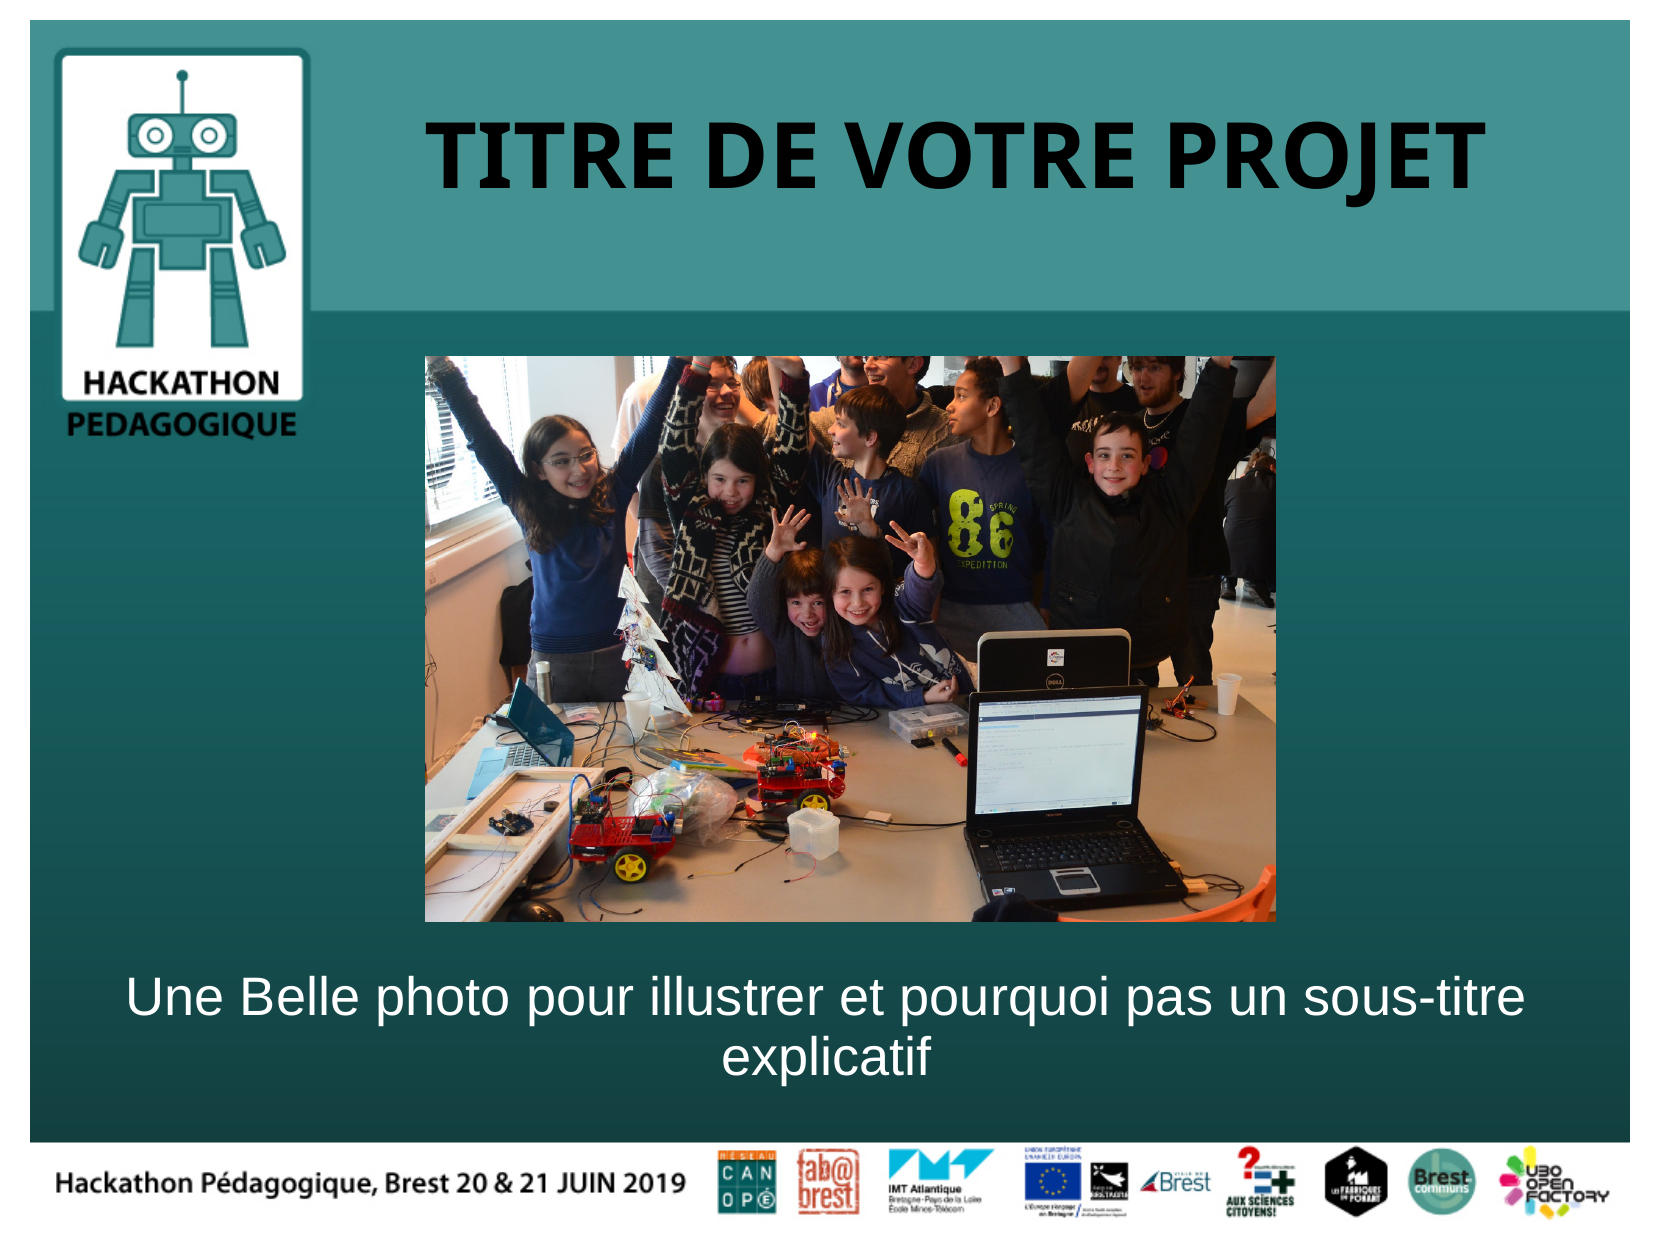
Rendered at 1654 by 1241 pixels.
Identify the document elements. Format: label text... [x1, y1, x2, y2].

subtitle Une Belle photo pour illustrer et pourquoi pas un sous-titre explicatif [82, 944, 1571, 1109]
title TITRE DE VOTRE PROJET [342, 23, 1571, 283]
picture [30, 20, 1630, 1221]
